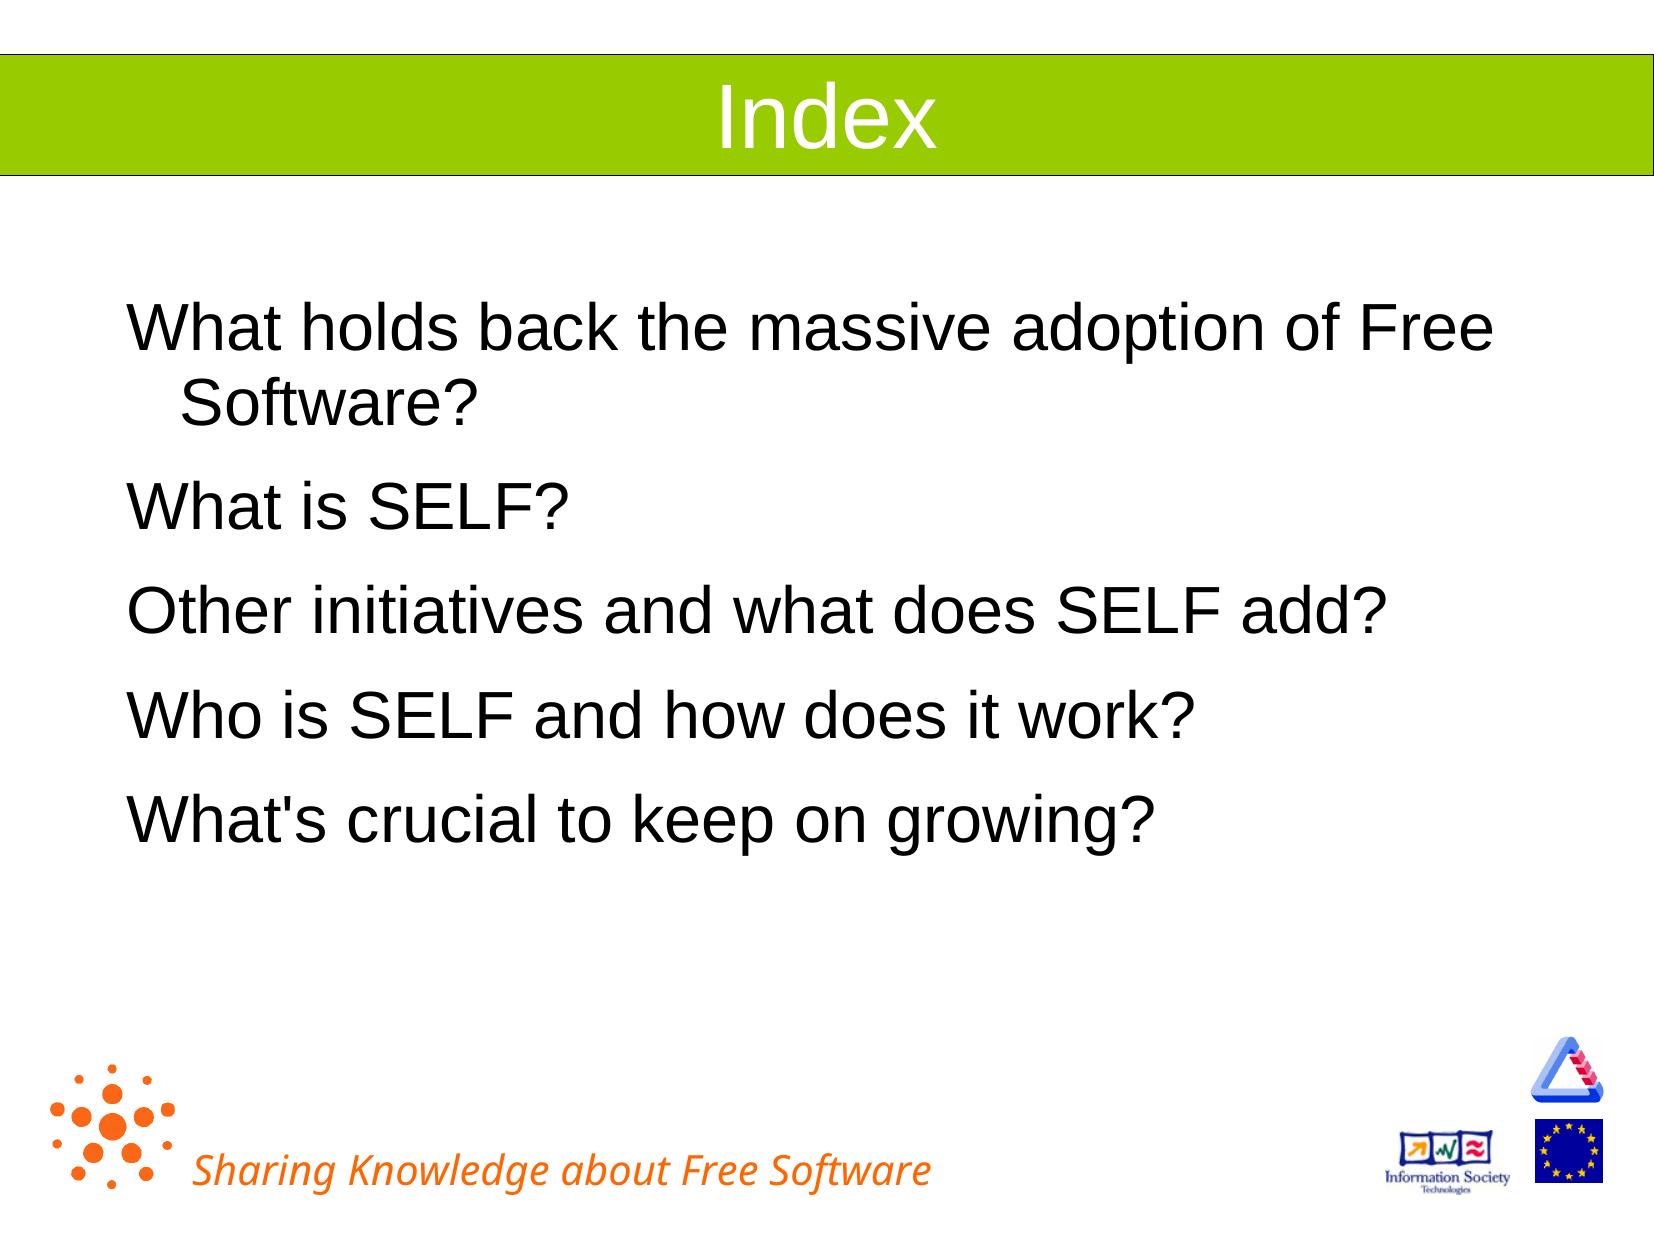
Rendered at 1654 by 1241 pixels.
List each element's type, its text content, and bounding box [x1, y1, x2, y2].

picture [1535, 1036, 1604, 1104]
picture [50, 1064, 175, 1189]
title Index [82, 48, 1571, 185]
picture [1535, 1119, 1603, 1183]
picture [1385, 1130, 1510, 1195]
list What holds back the massive adoption of Free Software? What is SELF? Other initiatives and what does SELF add? Who is SELF and how does it work? What's crucial to keep on growing? [109, 290, 1535, 1109]
